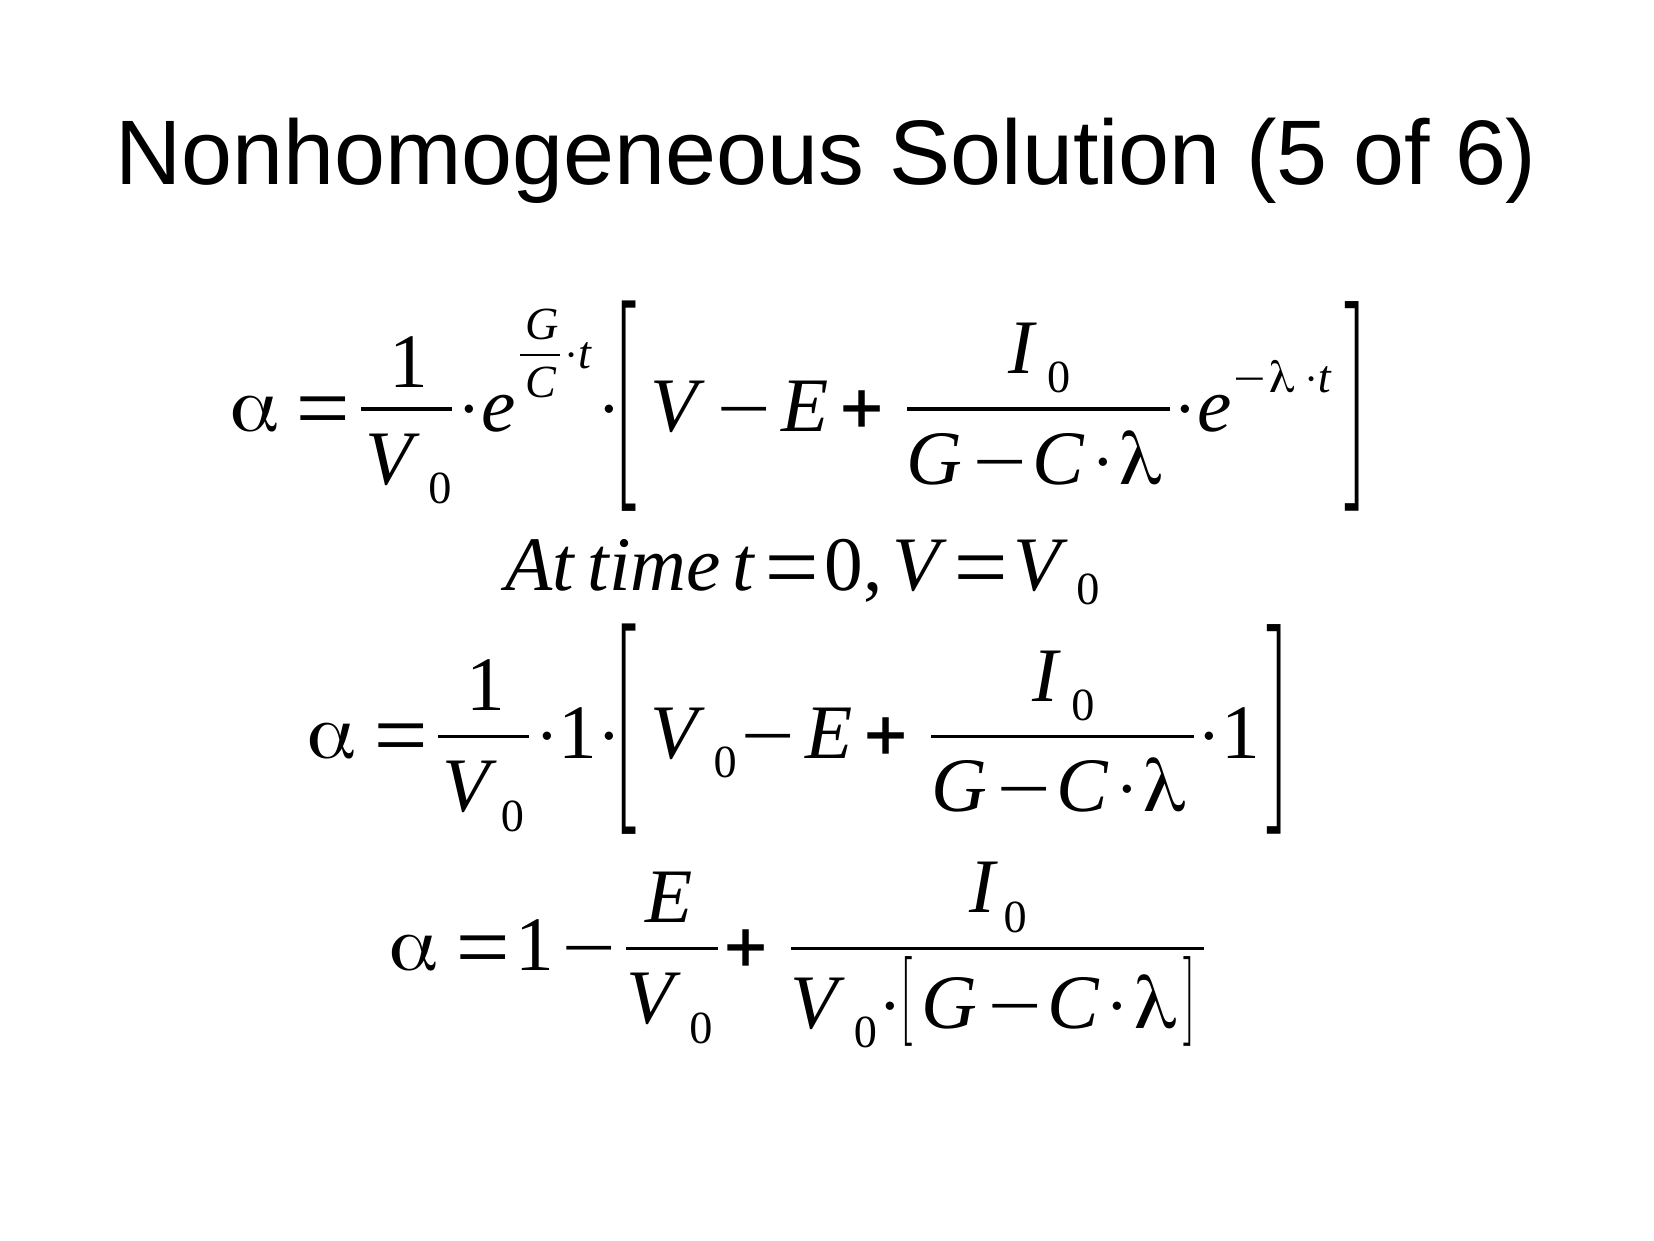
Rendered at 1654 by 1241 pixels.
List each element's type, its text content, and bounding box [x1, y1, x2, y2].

title Nonhomogeneous Solution (5 of 6) [82, 49, 1571, 257]
chart [210, 296, 1389, 1057]
